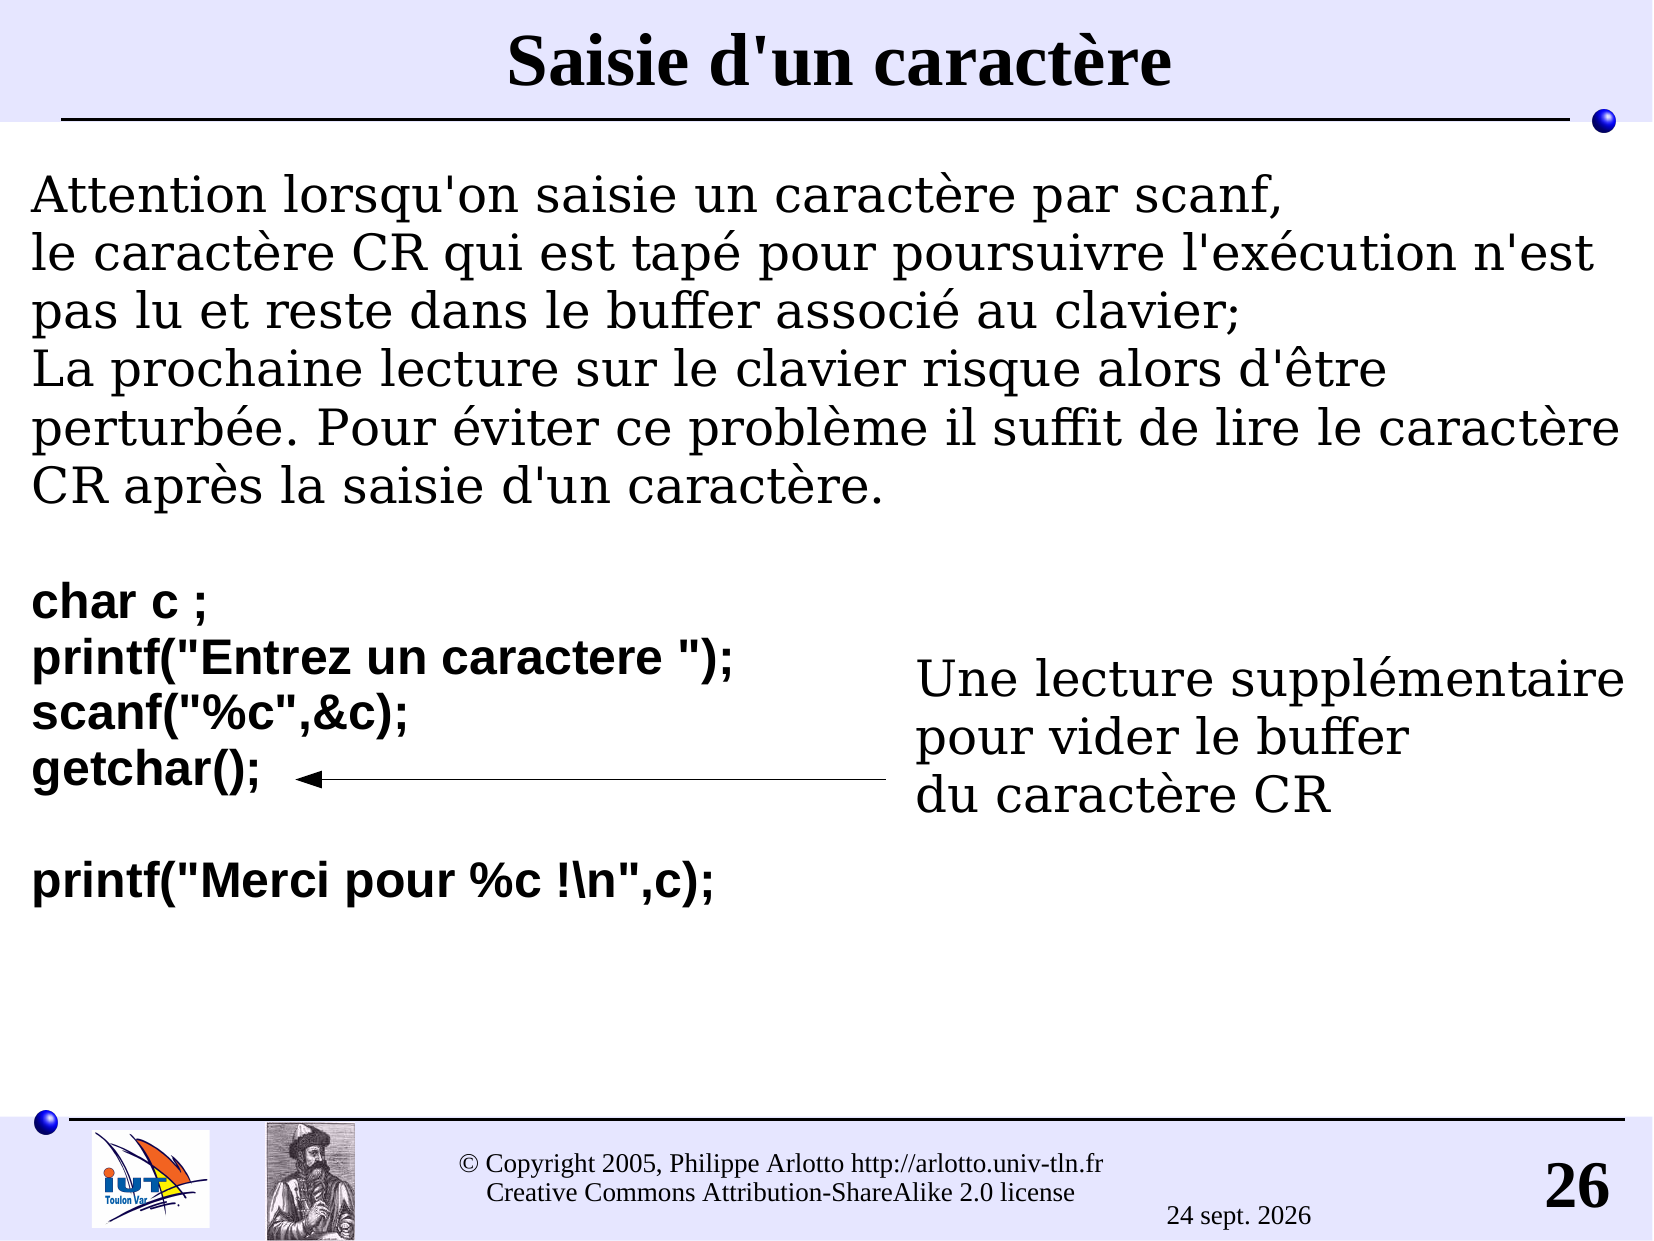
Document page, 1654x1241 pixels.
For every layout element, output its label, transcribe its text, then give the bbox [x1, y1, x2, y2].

text_box Une lecture supplémentaire pour vider le buffer du caractère CR [915, 649, 1627, 825]
title Saisie d'un caractère [95, 11, 1585, 110]
text_box Attention lorsqu'on saisie un caractère par scanf, le caractère CR qui est tapé pour poursuivre l'exécution n'est pas lu et reste dans le buffer associé au clavier; La prochaine lecture sur le clavier risque alors d'être perturbée. Pour éviter ce problème il suffit de lire le caractère CR après la saisie d'un caractère. char c ; printf("Entrez un caractere "); scanf("%c",&c); getchar(); printf("Merci pour %c !\n",c); [31, 165, 1625, 908]
picture [265, 1122, 355, 1241]
